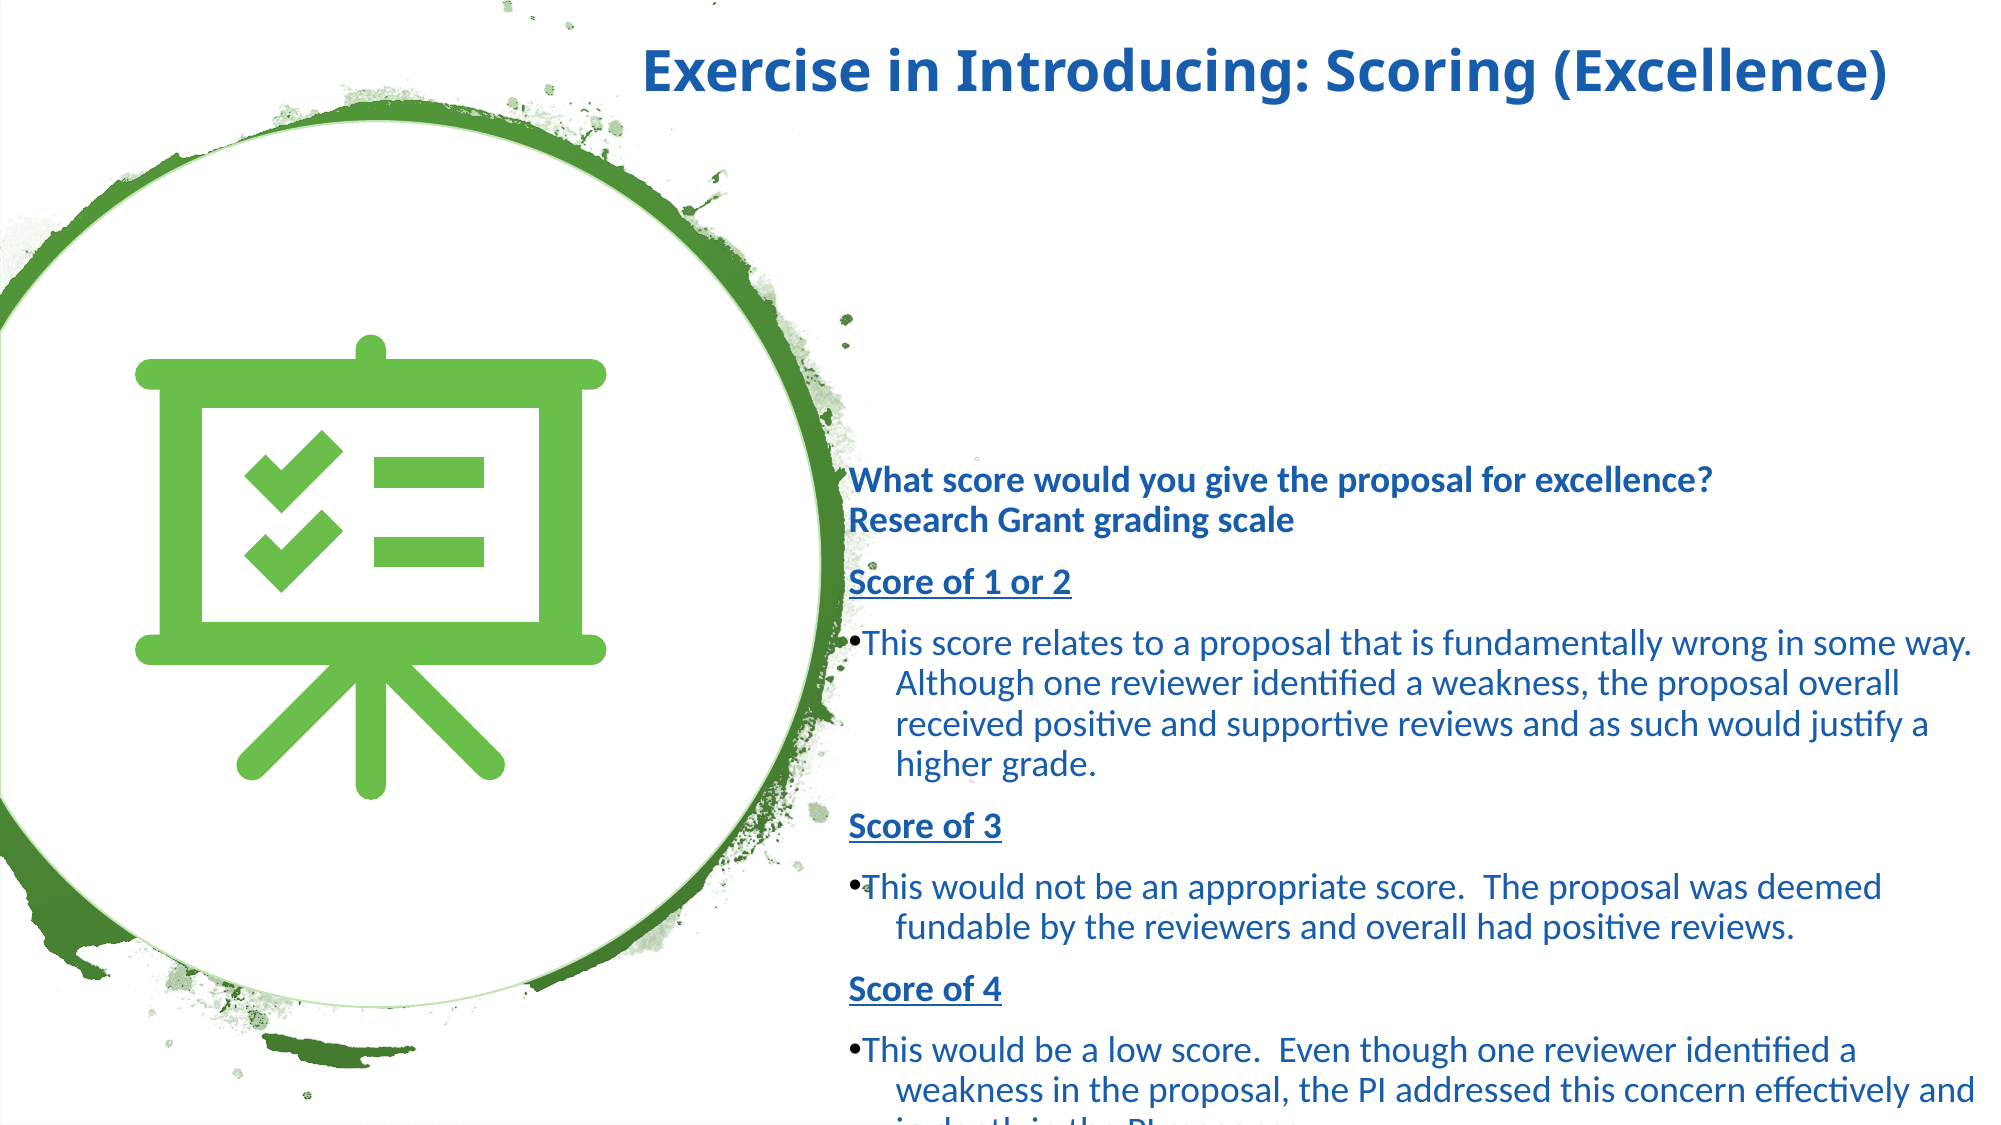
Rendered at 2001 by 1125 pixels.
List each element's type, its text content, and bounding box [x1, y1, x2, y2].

picture [1659, 891, 1666, 897]
picture [1100, 886, 1109, 897]
picture [1606, 886, 1615, 897]
picture [1010, 886, 1019, 897]
picture [1146, 891, 1153, 897]
picture [0, 0, 2000, 1125]
picture [1867, 886, 1876, 897]
picture [1410, 886, 1420, 897]
picture [1554, 886, 1563, 897]
picture [1761, 886, 1770, 897]
text_box [0, 121, 821, 1008]
text_box What score would you give the proposal for excellence? Research Grant grading scale Score of 1 or 2 This score relates to a proposal that is fundamentally wrong in some way. Although one reviewer identified a weakness, the proposal overall received positive and supportive reviews and as such would justify a higher grade. Score of 3 This would not be an appropriate score. The proposal was deemed fundable by the reviewers and overall had positive reviews. Score of 4 This would be a low score. Even though one reviewer identified a weakness in the proposal, the PI addressed this concern effectively and in depth in the PI response. Score of 5 or 6 This would seem an appropriate score. The reviewers were largely positive and identified no major concerns with the proposal. The proposal was assessed to address timely and important research questions at this point in time. [833, 452, 2000, 886]
picture [1624, 886, 1634, 897]
picture [1720, 891, 1727, 897]
picture [1706, 886, 1711, 894]
picture [1058, 886, 1068, 897]
picture [1694, 886, 1699, 895]
picture [73, 267, 668, 862]
picture [963, 886, 973, 897]
picture [948, 886, 953, 894]
picture [1283, 886, 1292, 897]
picture [1231, 886, 1240, 897]
picture [1323, 891, 1330, 897]
picture [1262, 886, 1272, 897]
picture [1211, 886, 1220, 897]
text_box Exercise in Introducing: Scoring (Excellence) [626, 34, 1979, 121]
picture [983, 886, 991, 897]
picture [936, 886, 941, 895]
picture [1192, 891, 1199, 897]
picture [1585, 886, 1595, 897]
